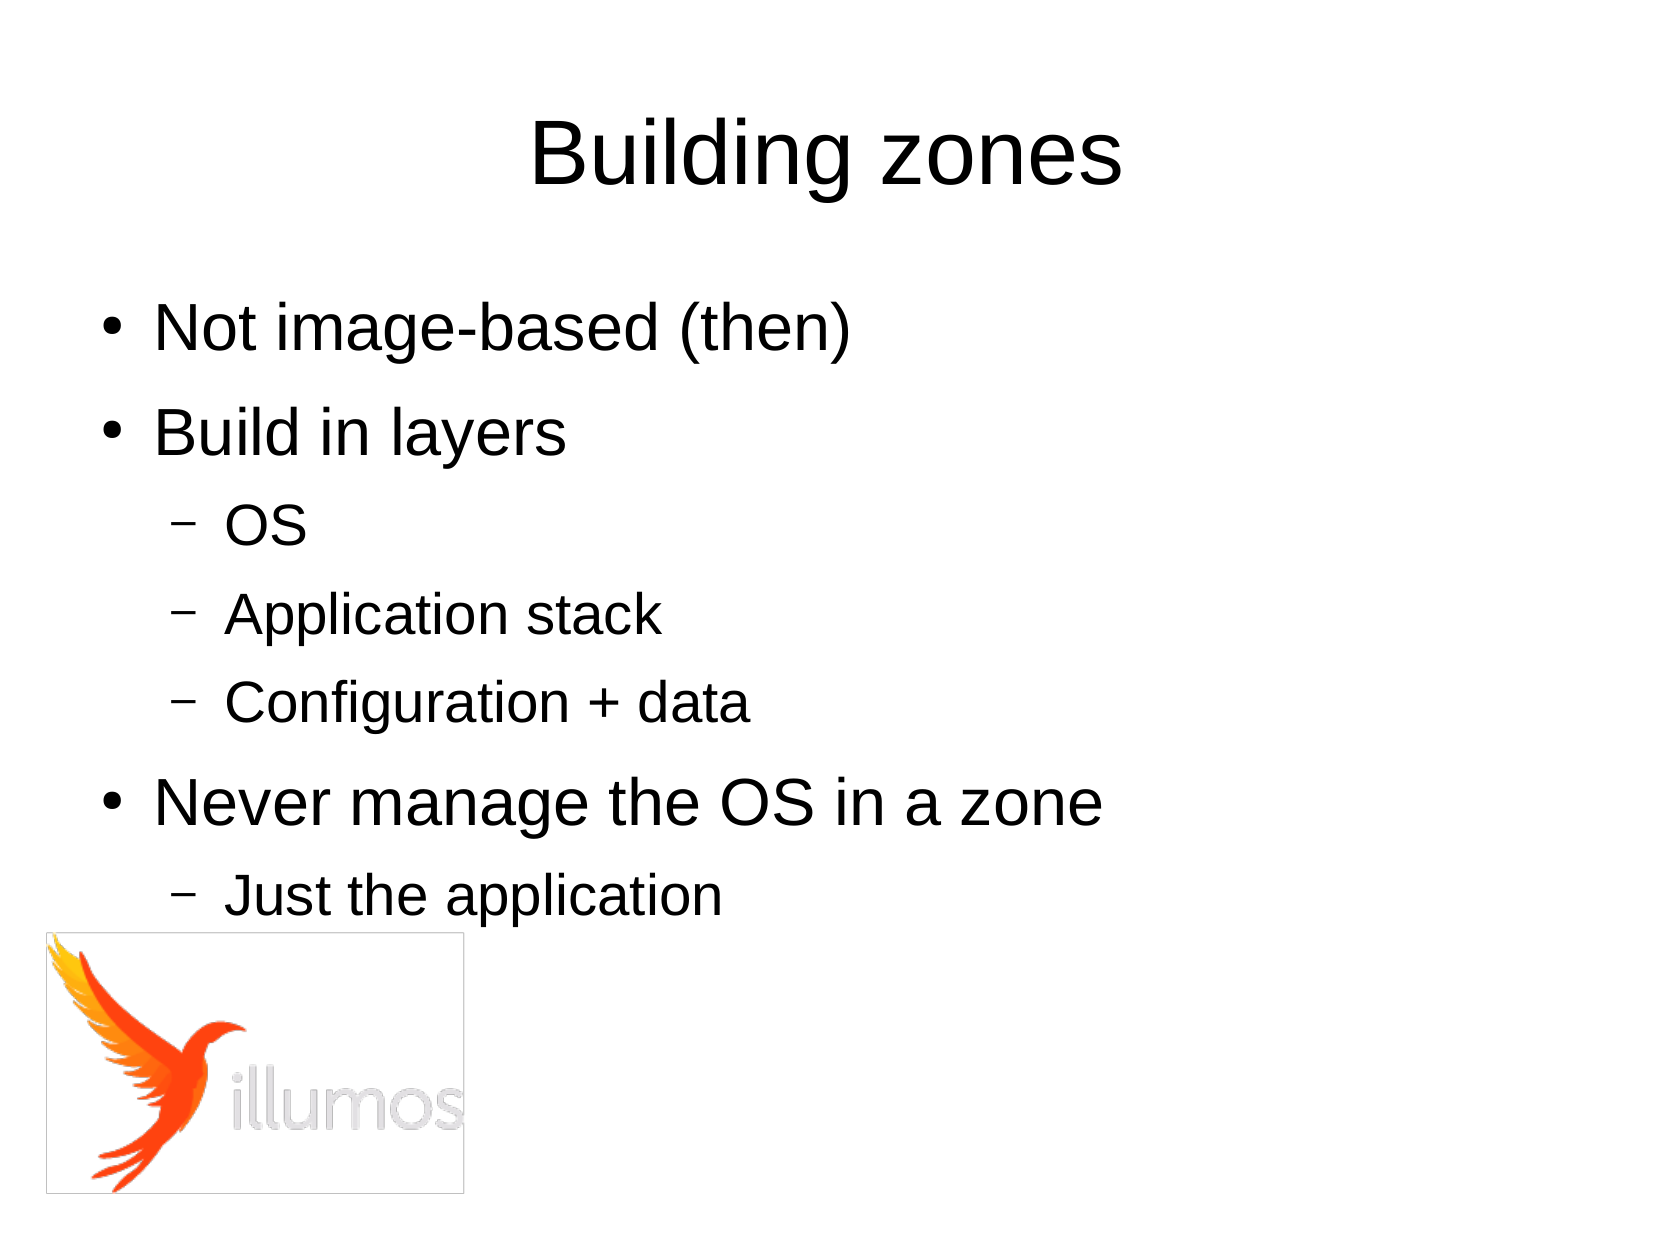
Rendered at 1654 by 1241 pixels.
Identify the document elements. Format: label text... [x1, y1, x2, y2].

list Not image-based (then) Build in layers OS Application stack Configuration + data Never manage the OS in a zone Just the application [82, 290, 1571, 1010]
picture [0, 886, 511, 1241]
title Building zones [82, 49, 1571, 257]
